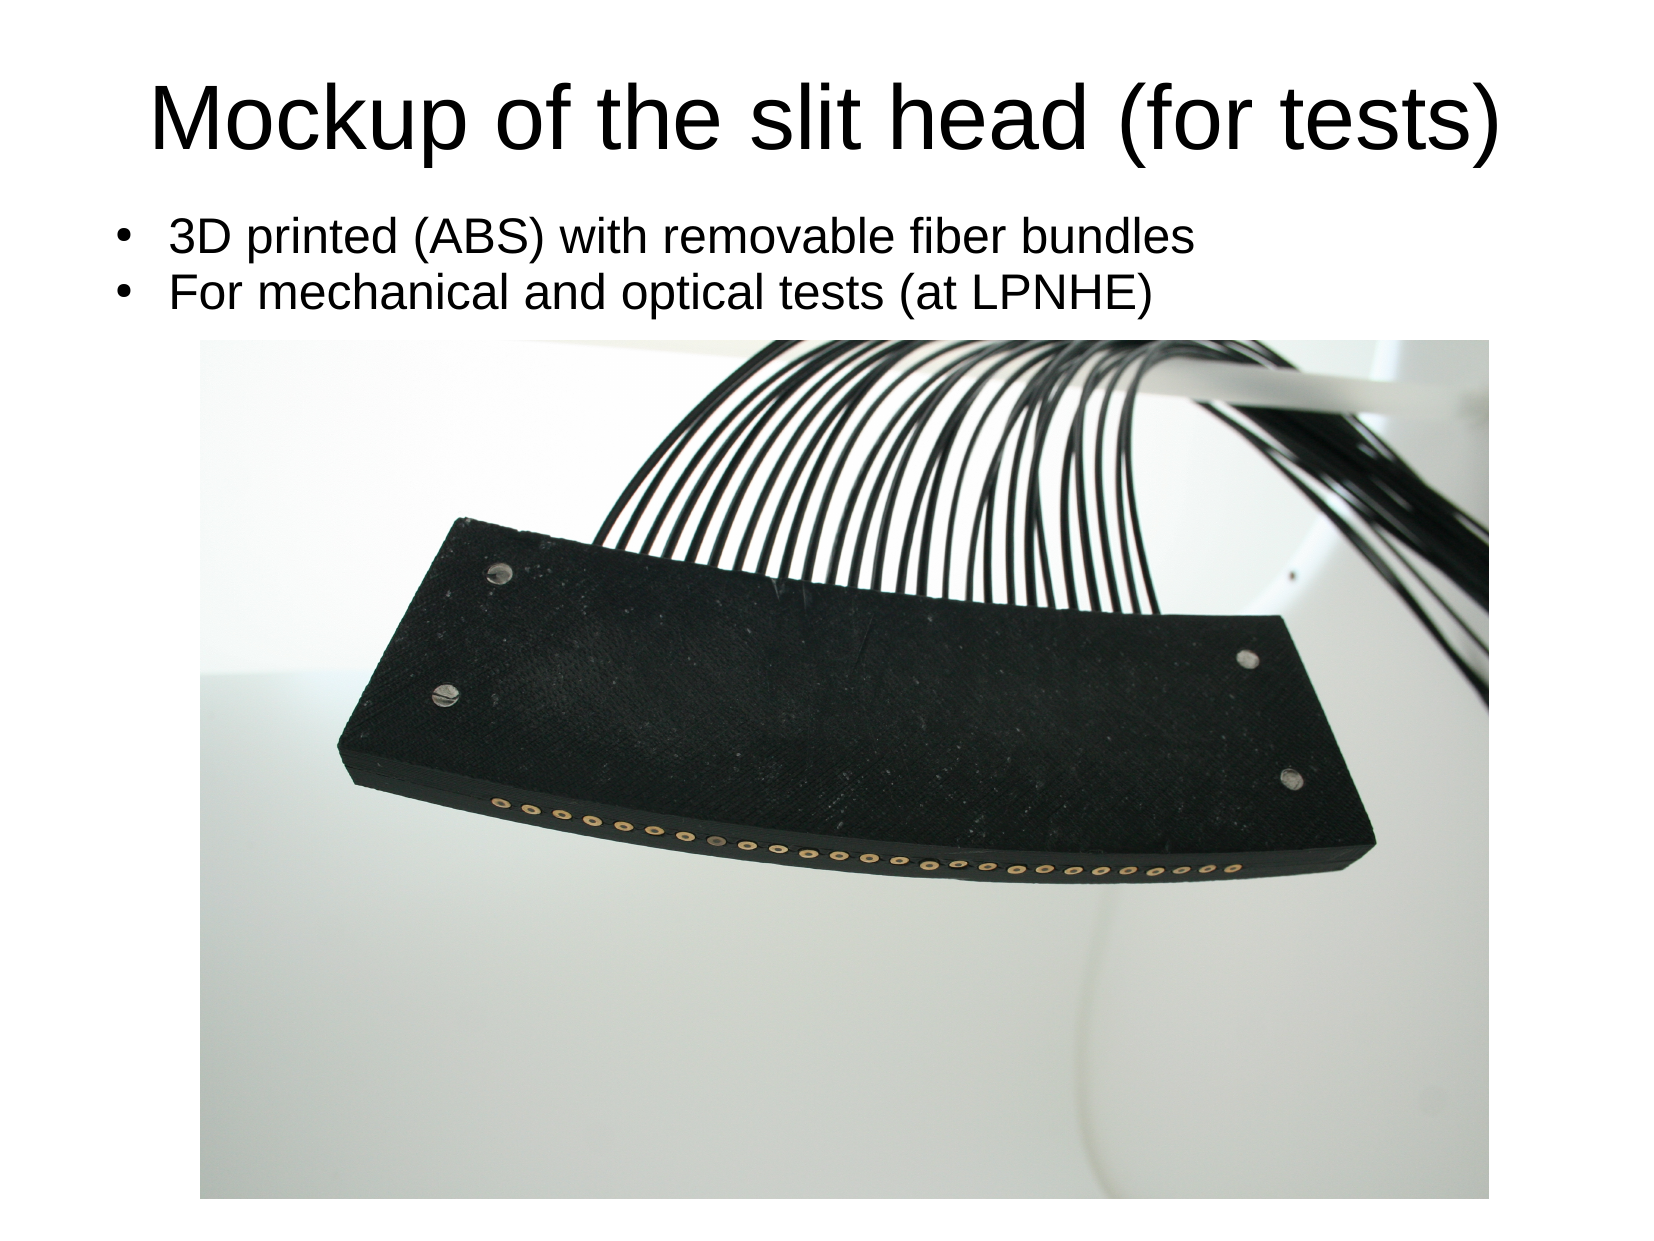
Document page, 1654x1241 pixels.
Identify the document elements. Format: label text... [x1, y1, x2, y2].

picture [200, 455, 1489, 1199]
title Mockup of the slit head (for tests) [82, 13, 1571, 200]
text_box 3D printed (ABS) with removable fiber bundles For mechanical and optical tests (at LPNHE) [82, 200, 1619, 455]
